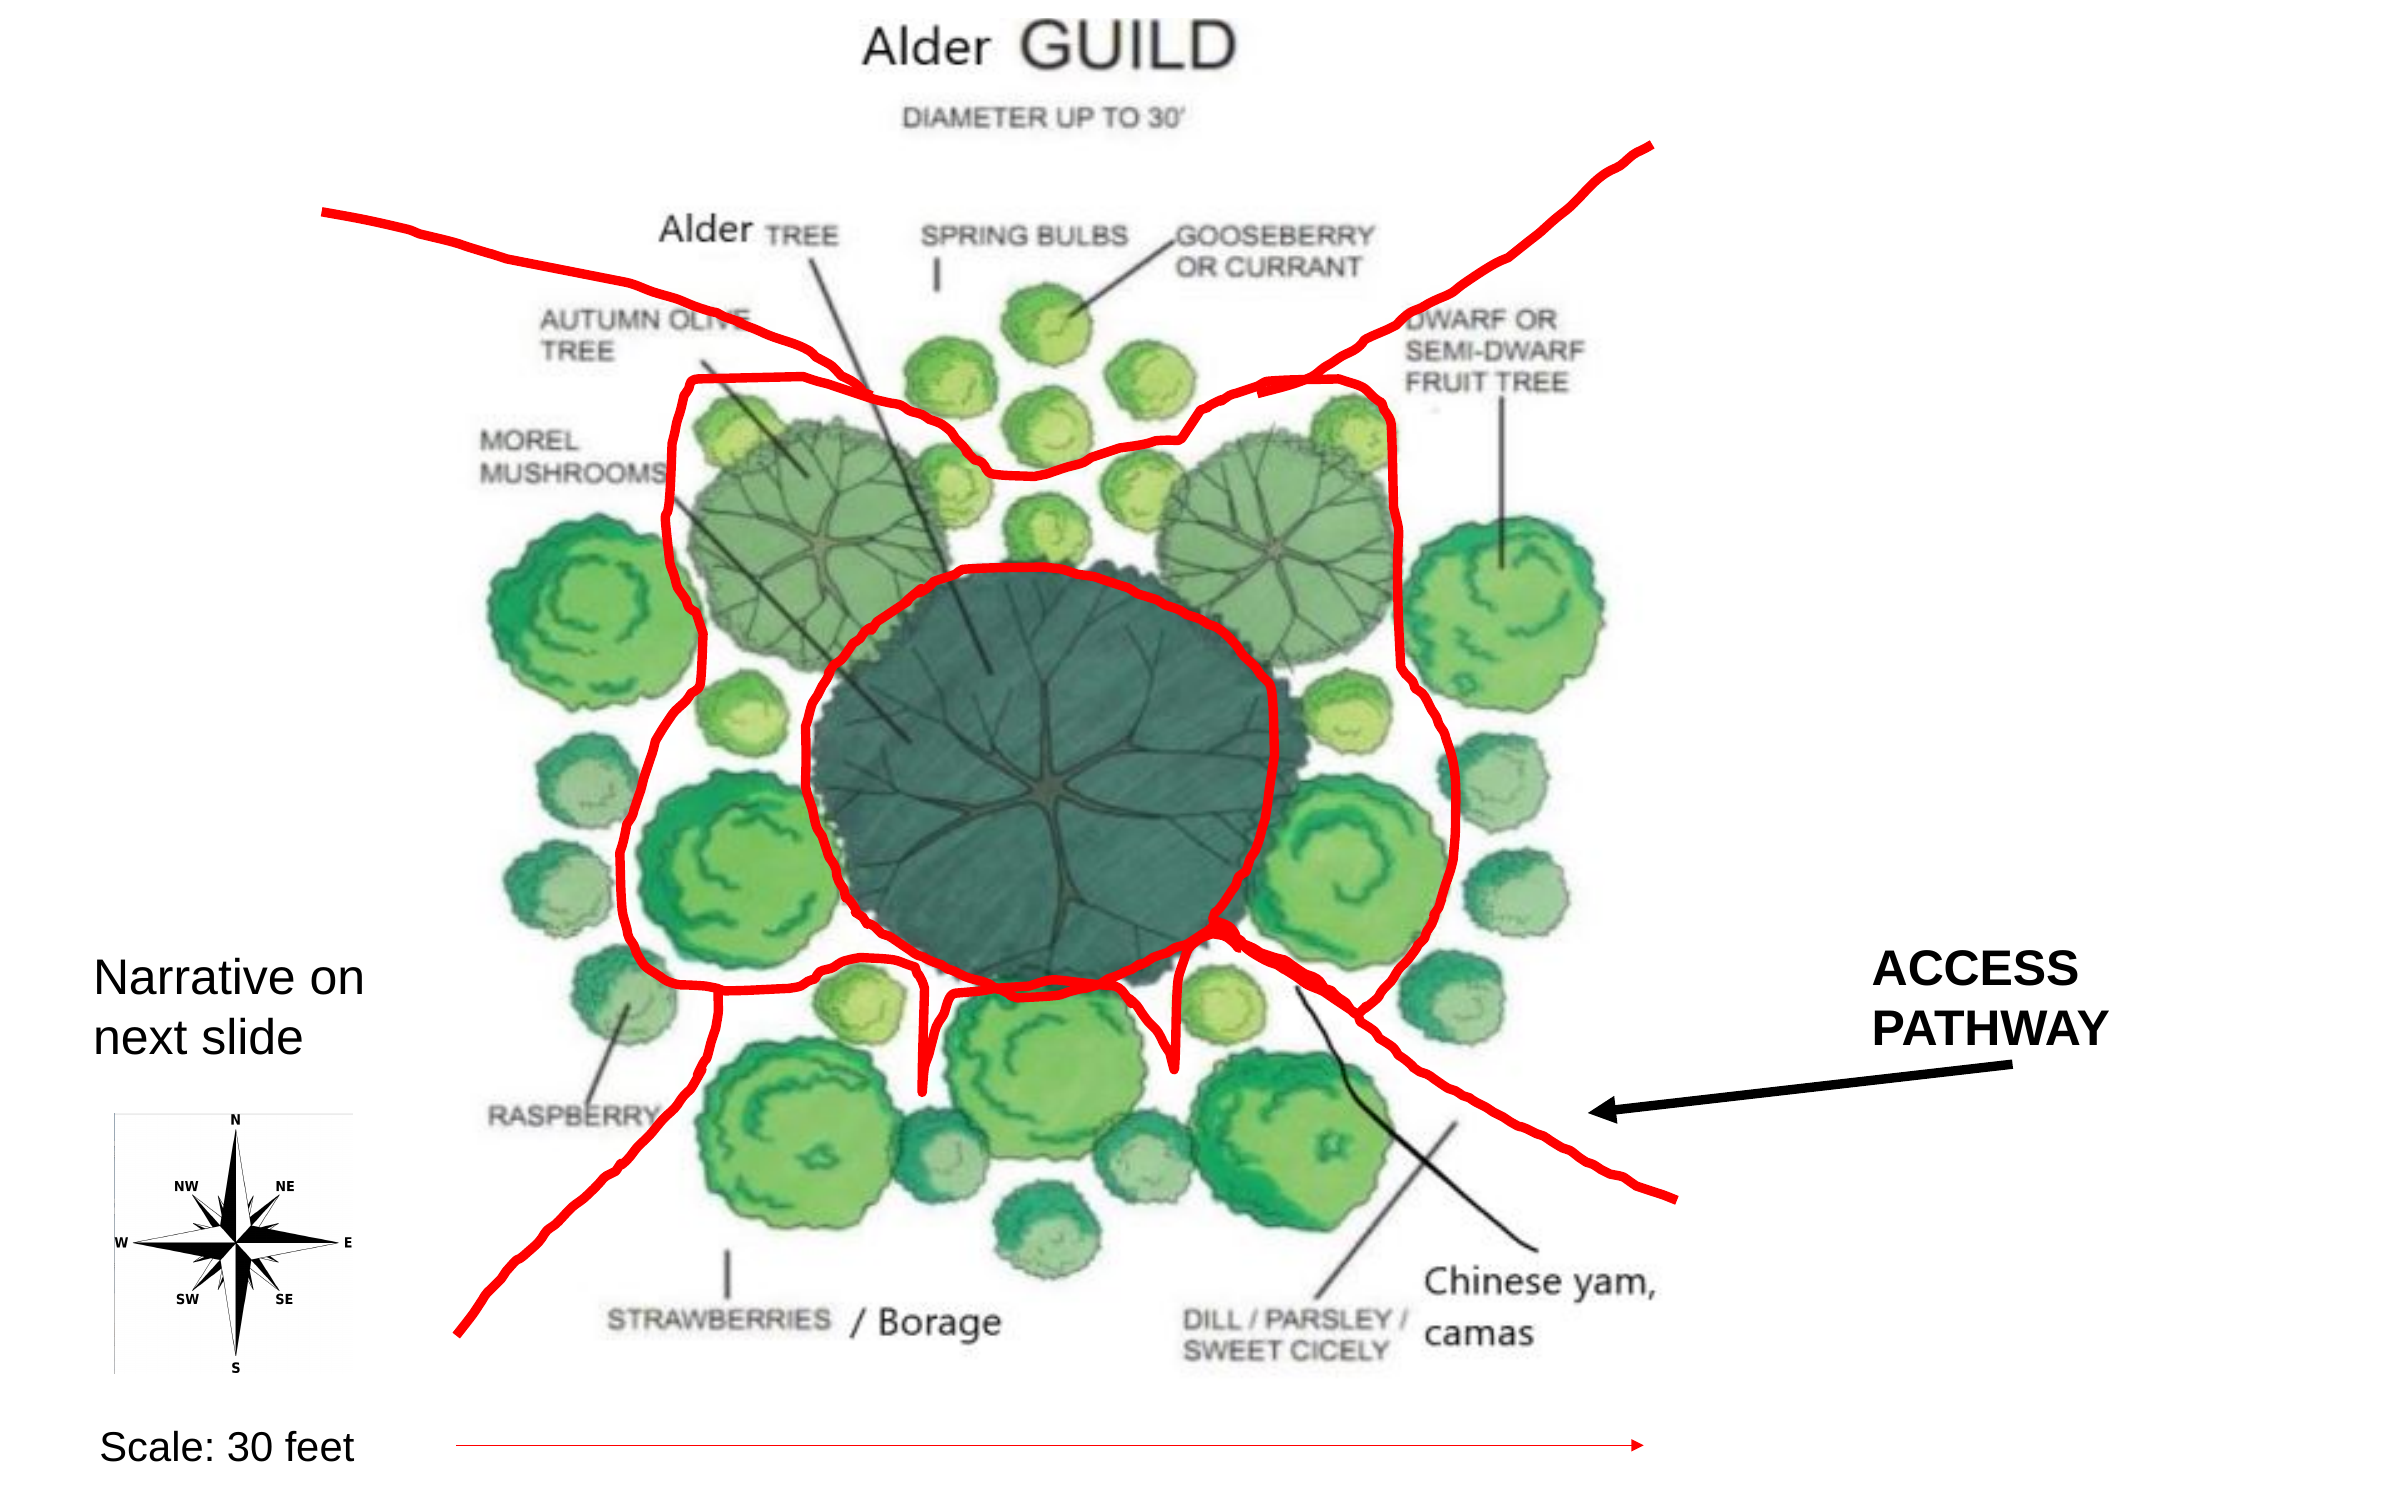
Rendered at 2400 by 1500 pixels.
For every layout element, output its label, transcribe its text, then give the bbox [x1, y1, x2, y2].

picture [1026, 985, 1068, 992]
text_box Scale: 30 feet [84, 1412, 560, 1478]
text_box ACCESS PATHWAY [1856, 927, 2170, 1063]
text_box Narrative on next slide [78, 937, 389, 1073]
picture [1118, 952, 1181, 1043]
picture [811, 572, 1269, 983]
picture [625, 382, 1451, 1030]
picture [399, 18, 1700, 1388]
picture [114, 1113, 353, 1374]
